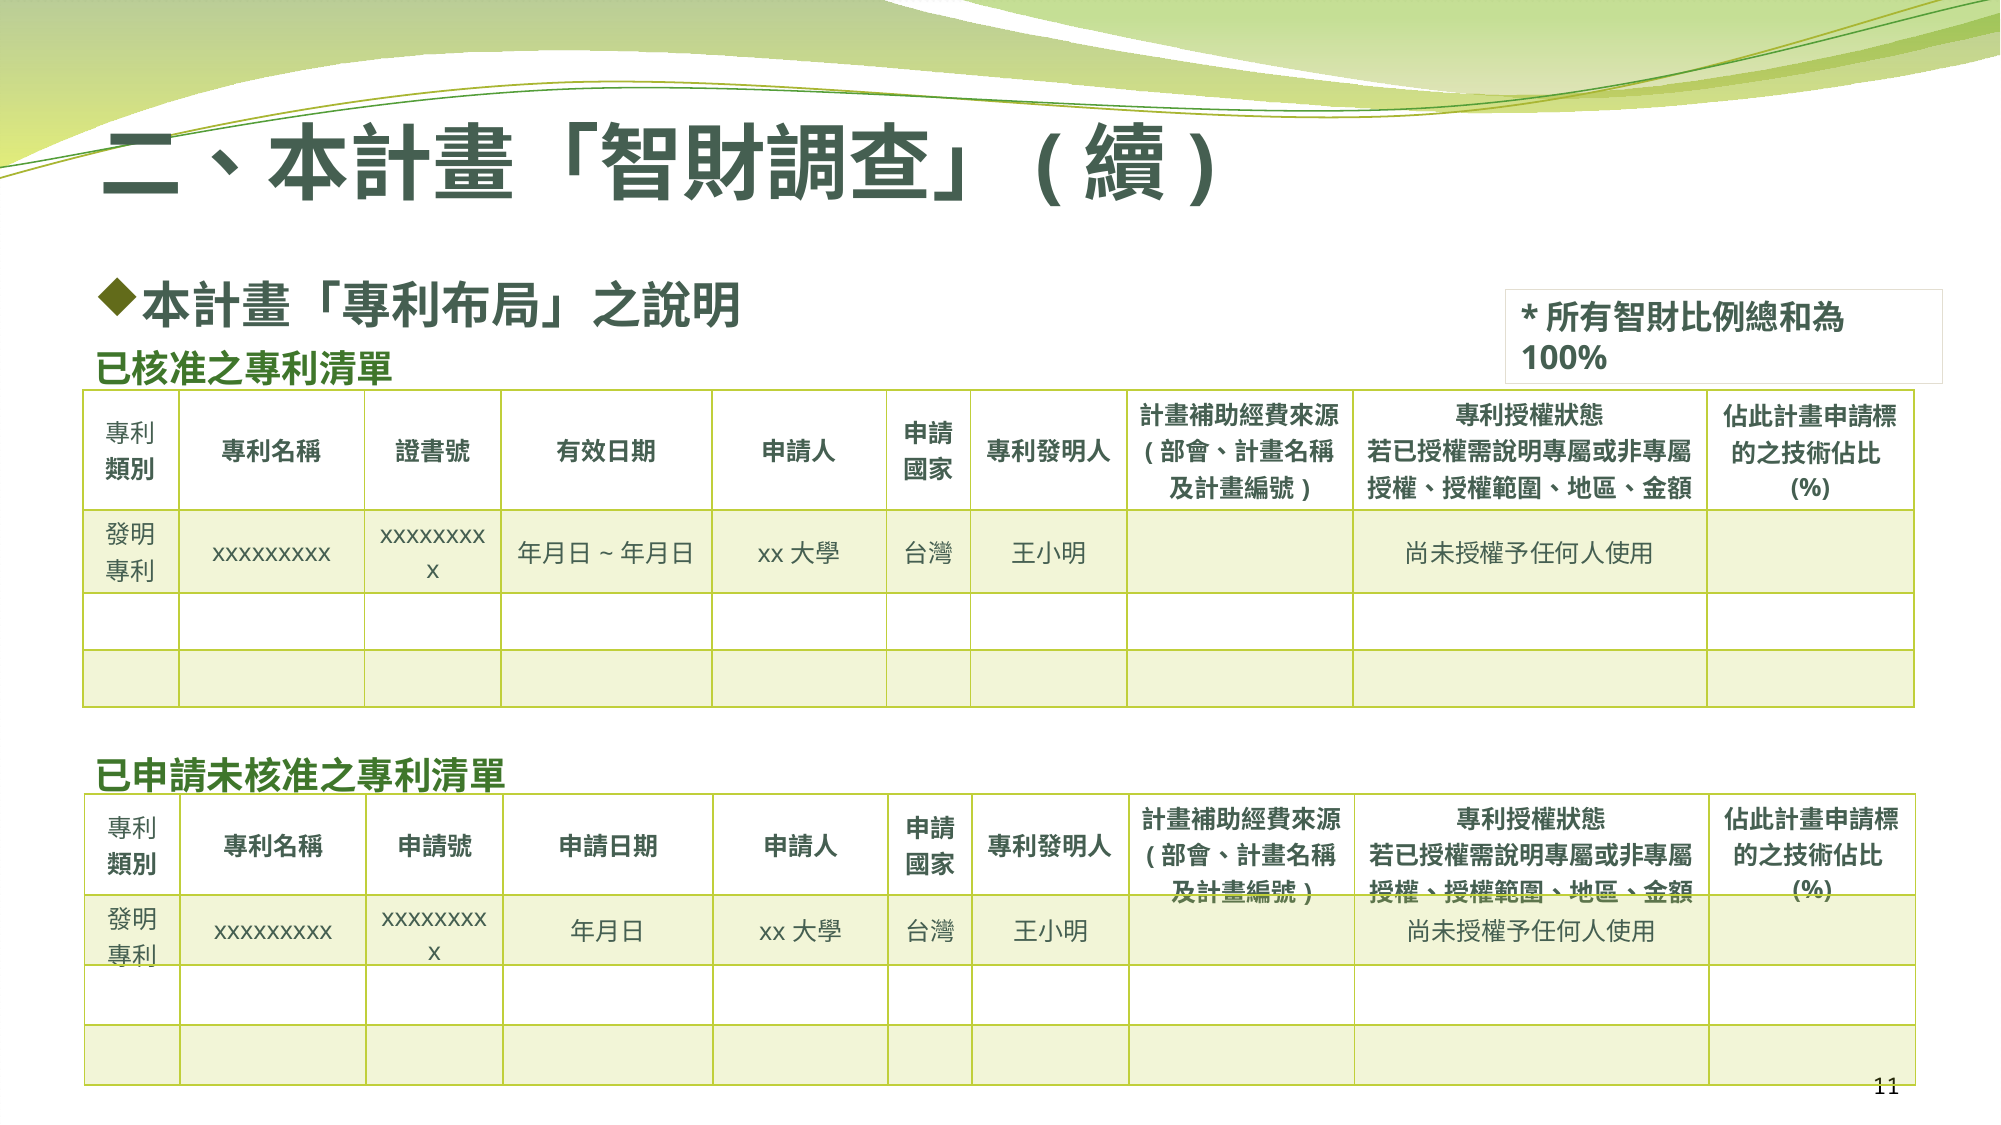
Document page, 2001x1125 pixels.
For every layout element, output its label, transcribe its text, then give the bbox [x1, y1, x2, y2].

table_header 專利名稱 [181, 805, 365, 894]
table_cell [180, 594, 364, 649]
list 本計畫「專利布局」之說明 [79, 235, 1914, 315]
table_cell [1710, 966, 1915, 1024]
table_cell [1355, 966, 1708, 1024]
table_header 申請人 [713, 398, 886, 509]
table_cell 年月日~年月日 [502, 511, 711, 592]
table_cell [1130, 896, 1354, 964]
table_cell [181, 1026, 365, 1084]
table_header 佔此計畫申請標的之技術佔比(%) [1710, 795, 1915, 894]
table_header 申請日期 [504, 805, 712, 894]
table_cell [502, 594, 711, 649]
table_cell xx大學 [714, 896, 887, 964]
table_header 有效日期 [502, 398, 711, 509]
table_cell [1708, 594, 1913, 649]
table_cell [504, 966, 712, 1024]
table_cell 發明專利 [84, 511, 178, 592]
text_box 已申請未核准之專利清單 [79, 722, 1817, 805]
table_cell [713, 594, 886, 649]
table_cell [971, 651, 1126, 706]
table_cell 發明專利 [85, 896, 179, 964]
text_box 已核准之專利清單 [79, 315, 1817, 398]
table_cell [1708, 511, 1913, 592]
text_box *所有智財比例總和為100% [1505, 289, 1943, 384]
table_cell [180, 651, 364, 706]
table_cell [1128, 651, 1352, 706]
table_cell [1710, 1026, 1915, 1084]
table_cell [1355, 1026, 1708, 1084]
table_cell xxxxxxxxx [180, 511, 364, 592]
table_cell 王小明 [973, 896, 1128, 964]
table_header 計畫補助經費來源 (部會、計畫名稱及計畫編號) [1128, 398, 1352, 509]
table_cell [1354, 651, 1706, 706]
table_cell xxxxxxxxx [365, 511, 500, 592]
table_header 申請人 [714, 805, 887, 894]
table_header 申請國家 [889, 805, 971, 894]
table_cell [1128, 594, 1352, 649]
table_cell xx大學 [713, 511, 886, 592]
table_cell [1708, 651, 1913, 706]
table_cell [889, 1026, 971, 1084]
table_cell 台灣 [887, 511, 970, 592]
table_cell xxxxxxxxx [181, 896, 365, 964]
table_cell [1710, 896, 1915, 964]
table_header 專利類別 [84, 398, 178, 509]
table_cell [971, 594, 1126, 649]
table_cell [1130, 1026, 1354, 1084]
table_cell [84, 651, 178, 706]
table_cell 台灣 [889, 896, 971, 964]
table_header 申請號 [367, 805, 502, 894]
table_header 專利授權狀態 若已授權需說明專屬或非專屬授權、授權範圍、地區、金額 [1354, 398, 1706, 509]
table_header 計畫補助經費來源 (部會、計畫名稱及計畫編號) [1130, 805, 1354, 894]
table_cell [713, 651, 886, 706]
slide_number <編號> [1733, 1086, 1900, 1103]
table_header 專利發明人 [971, 398, 1126, 509]
table_cell [973, 1026, 1128, 1084]
table_cell [1130, 966, 1354, 1024]
table_cell [181, 966, 365, 1024]
table_header 專利名稱 [180, 398, 364, 509]
table_header 申請國家 [887, 398, 970, 509]
table_header 佔此計畫申請標的之技術佔比(%) [1708, 391, 1913, 509]
table_cell [714, 966, 887, 1024]
table_cell [1354, 594, 1706, 649]
table_cell [502, 651, 711, 706]
table_header 專利類別 [85, 805, 179, 894]
table_cell [887, 594, 970, 649]
table_cell xxxxxxxxx [367, 896, 502, 964]
table_cell 年月日 [504, 896, 712, 964]
table_cell [367, 1026, 502, 1084]
table_cell 尚未授權予任何人使用 [1354, 511, 1706, 592]
table_cell [84, 594, 178, 649]
table_cell [714, 1026, 887, 1084]
table_cell [365, 594, 500, 649]
table_cell [889, 966, 971, 1024]
table_cell [367, 966, 502, 1024]
table_header 專利授權狀態 若已授權需說明專屬或非專屬授權、授權範圍、地區、金額 [1355, 805, 1708, 894]
table_cell [85, 966, 179, 1024]
table_cell [1128, 511, 1352, 592]
table_cell 尚未授權予任何人使用 [1355, 896, 1708, 964]
table_cell [973, 966, 1128, 1024]
table_header 證書號 [365, 398, 500, 509]
table_cell [887, 651, 970, 706]
table_cell [85, 1026, 179, 1084]
table_cell 王小明 [971, 511, 1126, 592]
table_header 專利發明人 [973, 805, 1128, 894]
title 二、本計畫「智財調查」(續) [99, 85, 1900, 211]
table_cell [365, 651, 500, 706]
table_cell [504, 1026, 712, 1084]
